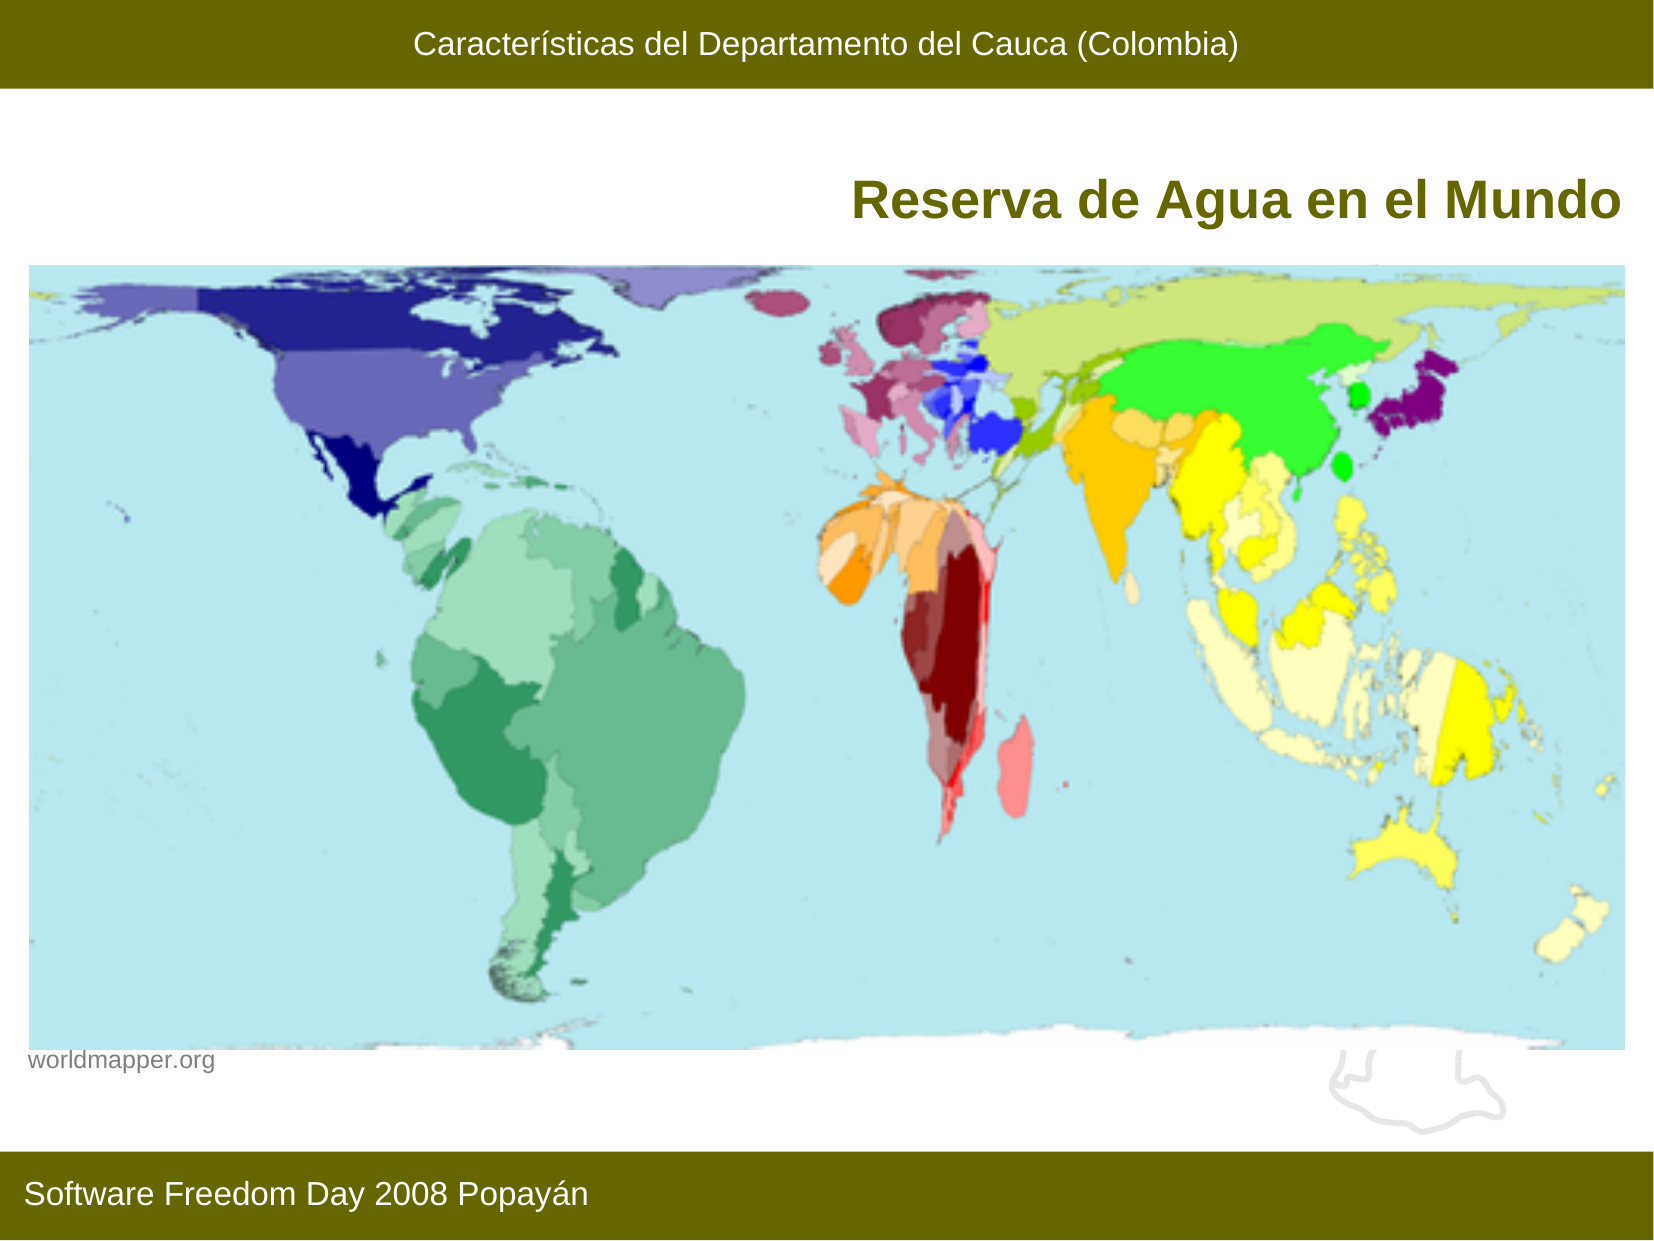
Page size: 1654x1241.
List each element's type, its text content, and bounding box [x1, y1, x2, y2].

title Reserva de Agua en el Mundo [147, 147, 1625, 252]
picture [29, 265, 1625, 1051]
text_box worldmapper.org [27, 1045, 214, 1074]
